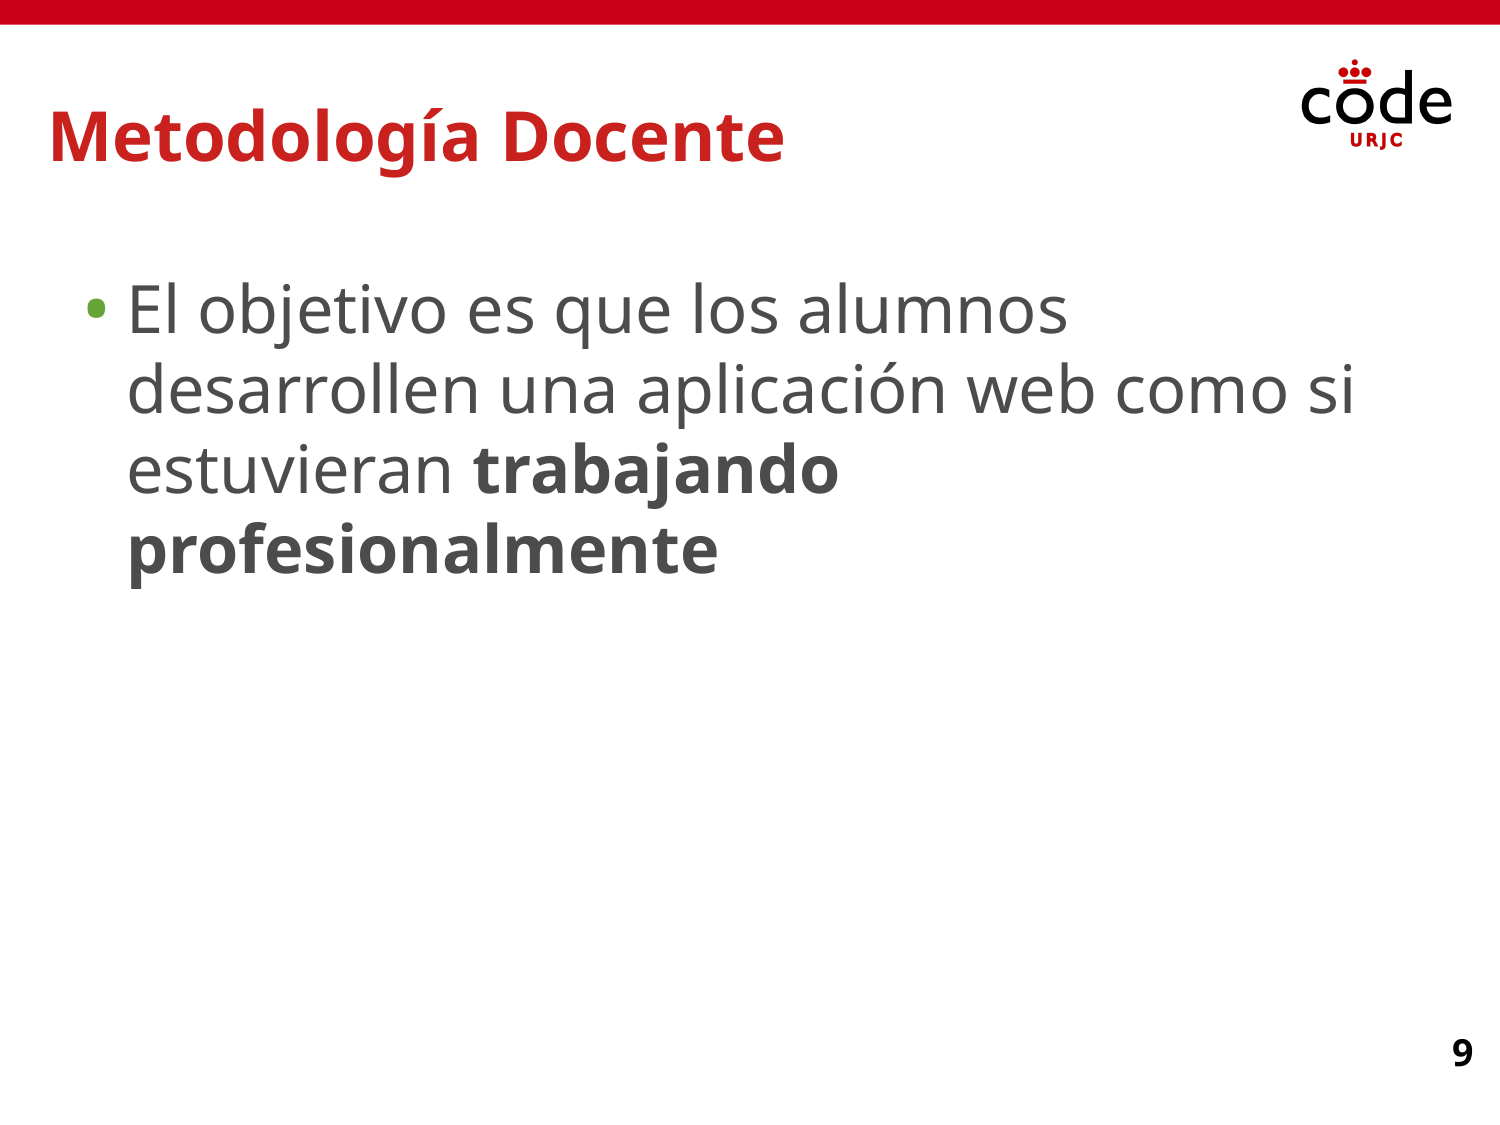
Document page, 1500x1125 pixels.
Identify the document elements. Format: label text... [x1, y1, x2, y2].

list El objetivo es que los alumnos desarrollen una aplicación web como si estuvieran trabajando profesionalmente [51, 259, 1436, 1013]
title Metodología Docente [32, 79, 1383, 189]
picture [1284, 50, 1468, 161]
